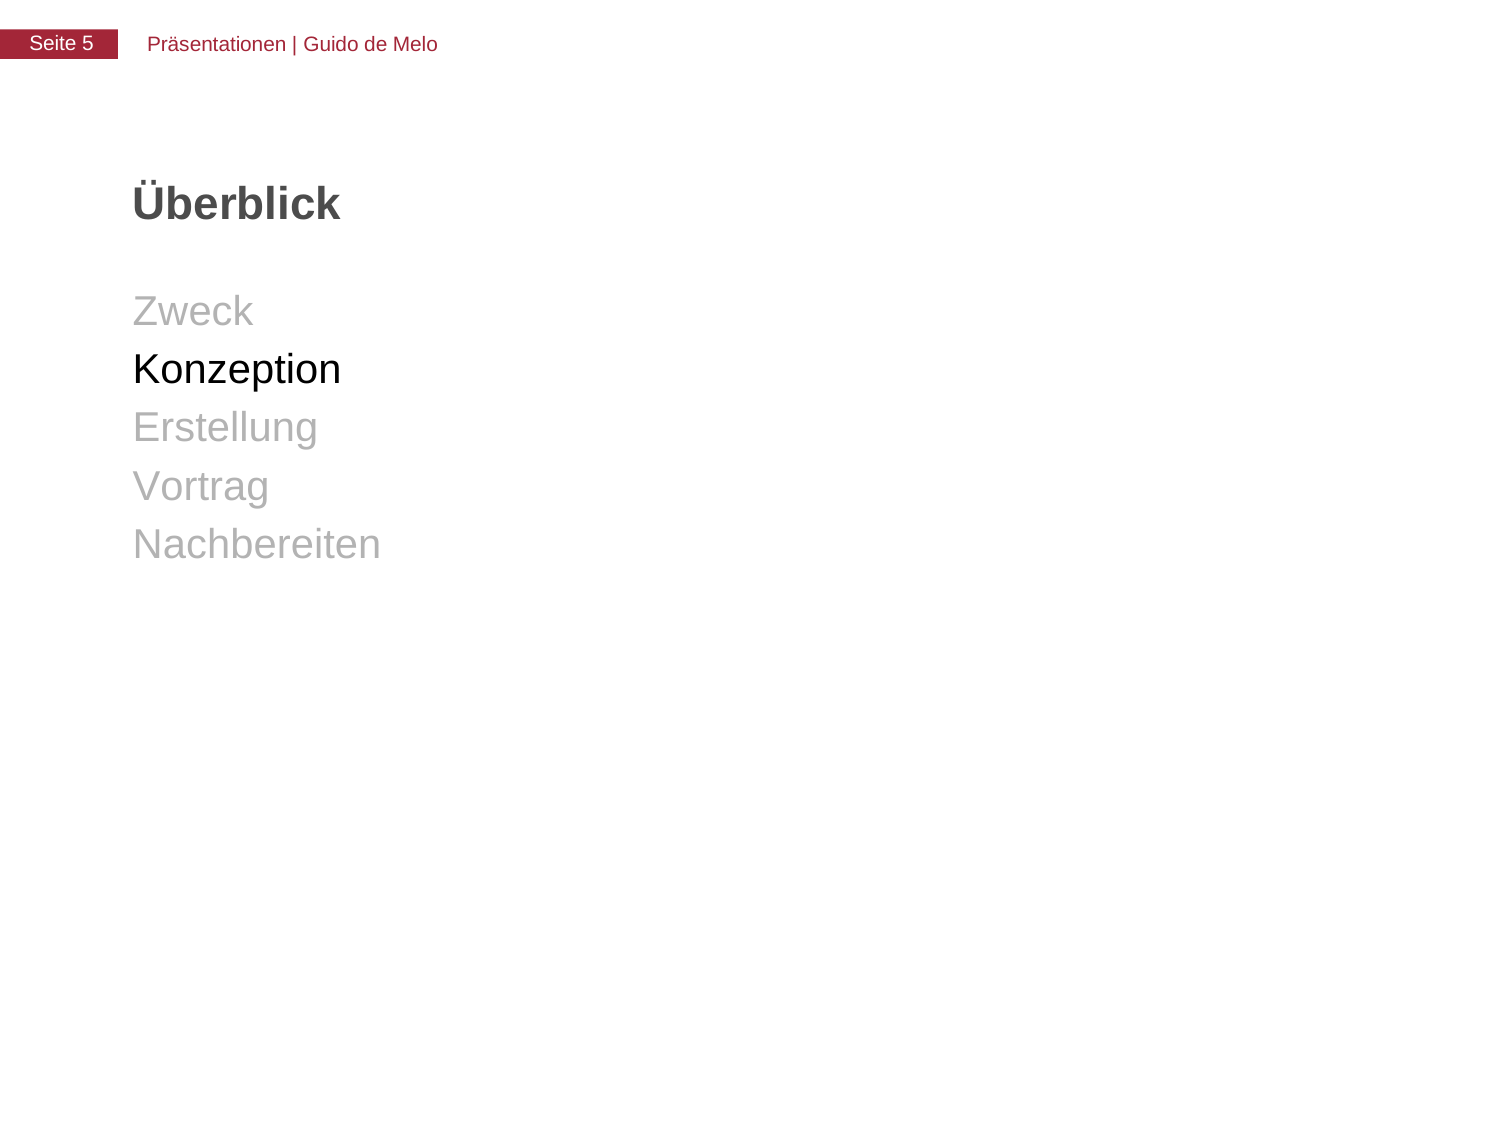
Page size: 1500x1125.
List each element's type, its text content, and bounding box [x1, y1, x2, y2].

list Zweck Konzeption Erstellung Vortrag Nachbereiten [132, 287, 1371, 888]
title Überblick [132, 149, 1413, 258]
